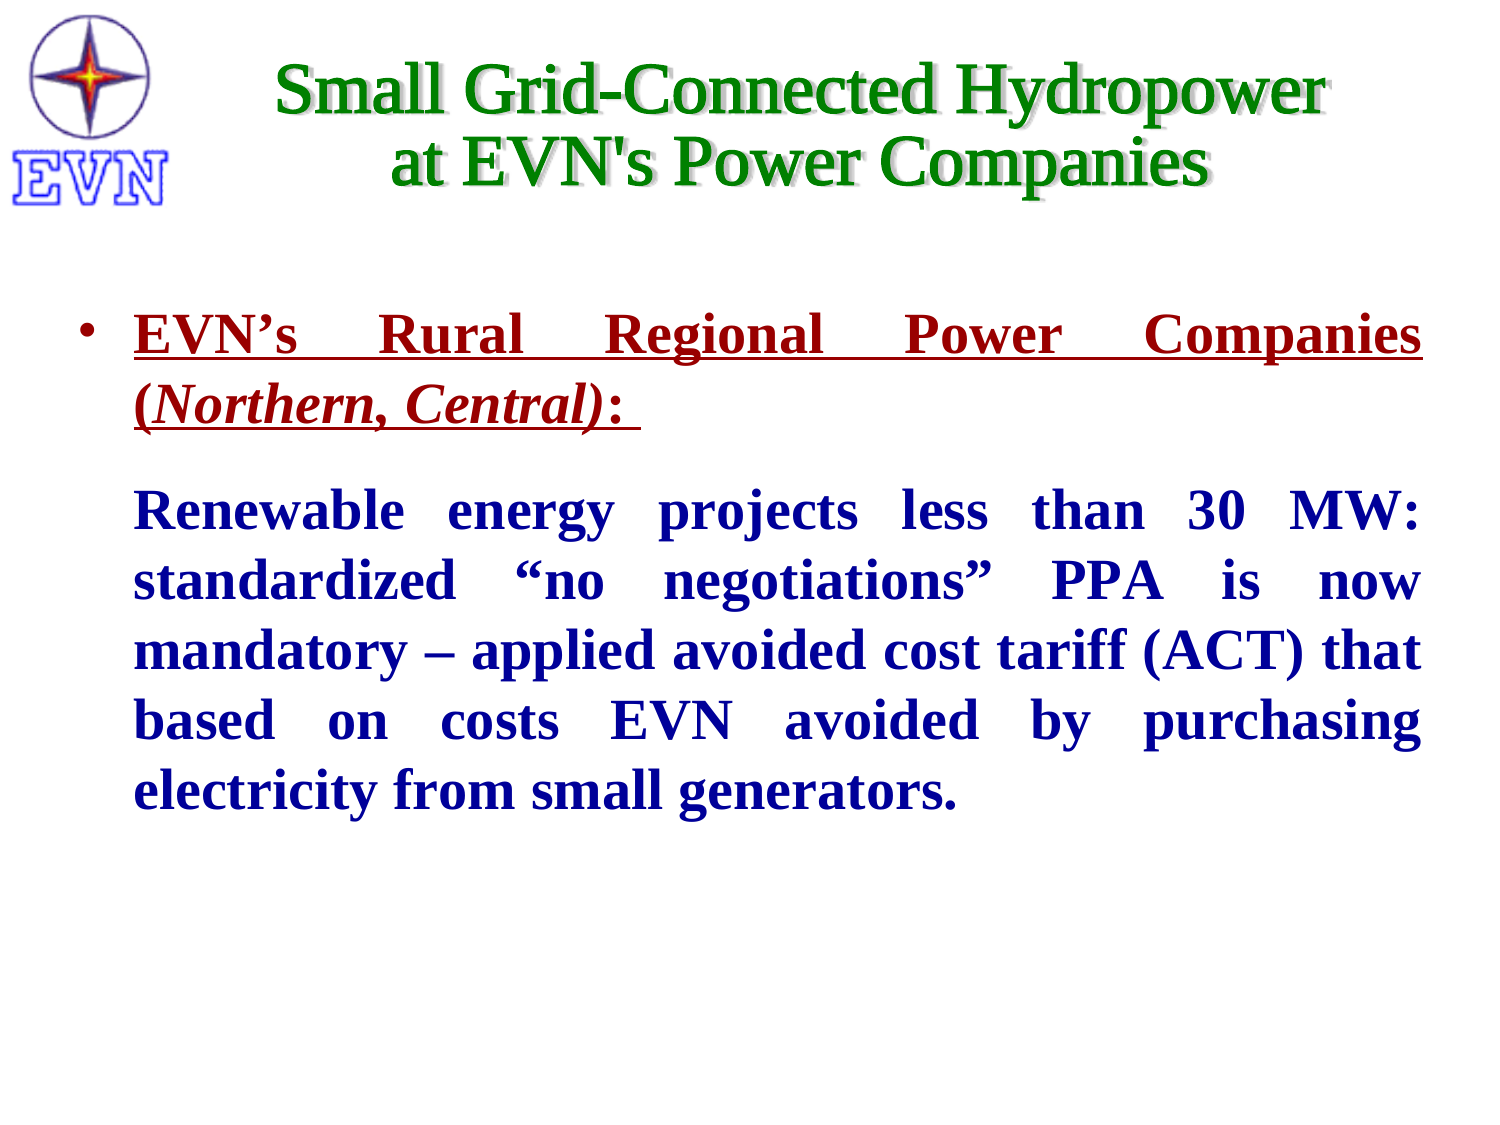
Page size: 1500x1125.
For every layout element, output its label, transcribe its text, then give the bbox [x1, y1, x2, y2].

text_box Small Grid-Connected Hydropower at EVN's Power Companies [902, 62, 936, 114]
text_box Small Grid-Connected Hydropower at EVN's Power Companies [746, 78, 781, 113]
text_box Small Grid-Connected Hydropower at EVN's Power Companies [1092, 150, 1127, 185]
text_box Small Grid-Connected Hydropower at EVN's Power Companies [1108, 78, 1141, 114]
text_box Small Grid-Connected Hydropower at EVN's Power Companies [315, 78, 371, 113]
text_box Small Grid-Connected Hydropower at EVN's Power Companies [750, 151, 804, 186]
text_box Small Grid-Connected Hydropower at EVN's Power Companies [930, 150, 962, 186]
text_box Small Grid-Connected Hydropower at EVN's Power Companies [674, 137, 711, 185]
text_box Small Grid-Connected Hydropower at EVN's Power Companies [507, 137, 559, 186]
text_box Small Grid-Connected Hydropower at EVN's Power Companies [278, 64, 310, 114]
text_box Small Grid-Connected Hydropower at EVN's Power Companies [466, 64, 515, 114]
picture [0, 0, 179, 223]
text_box Small Grid-Connected Hydropower at EVN's Power Companies [563, 62, 598, 114]
text_box Small Grid-Connected Hydropower at EVN's Power Companies [709, 78, 744, 113]
text_box Small Grid-Connected Hydropower at EVN's Power Companies [1216, 79, 1270, 114]
text_box Small Grid-Connected Hydropower at EVN's Power Companies [957, 65, 1006, 113]
text_box Small Grid-Connected Hydropower at EVN's Power Companies [716, 150, 748, 186]
text_box Small Grid-Connected Hydropower at EVN's Power Companies [1047, 62, 1081, 114]
text_box Small Grid-Connected Hydropower at EVN's Power Companies [561, 137, 611, 185]
text_box EVN’s Rural Regional Power Companies (Northern, Central): Renewable energy projects less than 30 MW: standardized “no negotiations” PPA is now mandatory – applied avoided cost tariff (ACT) that based on costs EVN avoided by purchasing electricity from small generators. [62, 287, 1438, 830]
text_box Small Grid-Connected Hydropower at EVN's Power Companies [1009, 79, 1045, 129]
text_box Small Grid-Connected Hydropower at EVN's Power Companies [1022, 150, 1056, 200]
text_box Small Grid-Connected Hydropower at EVN's Power Companies [463, 137, 503, 185]
text_box Small Grid-Connected Hydropower at EVN's Power Companies [1182, 78, 1214, 114]
text_box Small Grid-Connected Hydropower at EVN's Power Companies [881, 136, 924, 186]
text_box Small Grid-Connected Hydropower at EVN's Power Companies [1144, 78, 1177, 128]
text_box Small Grid-Connected Hydropower at EVN's Power Companies [625, 64, 668, 114]
text_box Small Grid-Connected Hydropower at EVN's Power Companies [966, 150, 1021, 185]
text_box Small Grid-Connected Hydropower at EVN's Power Companies [674, 78, 706, 114]
